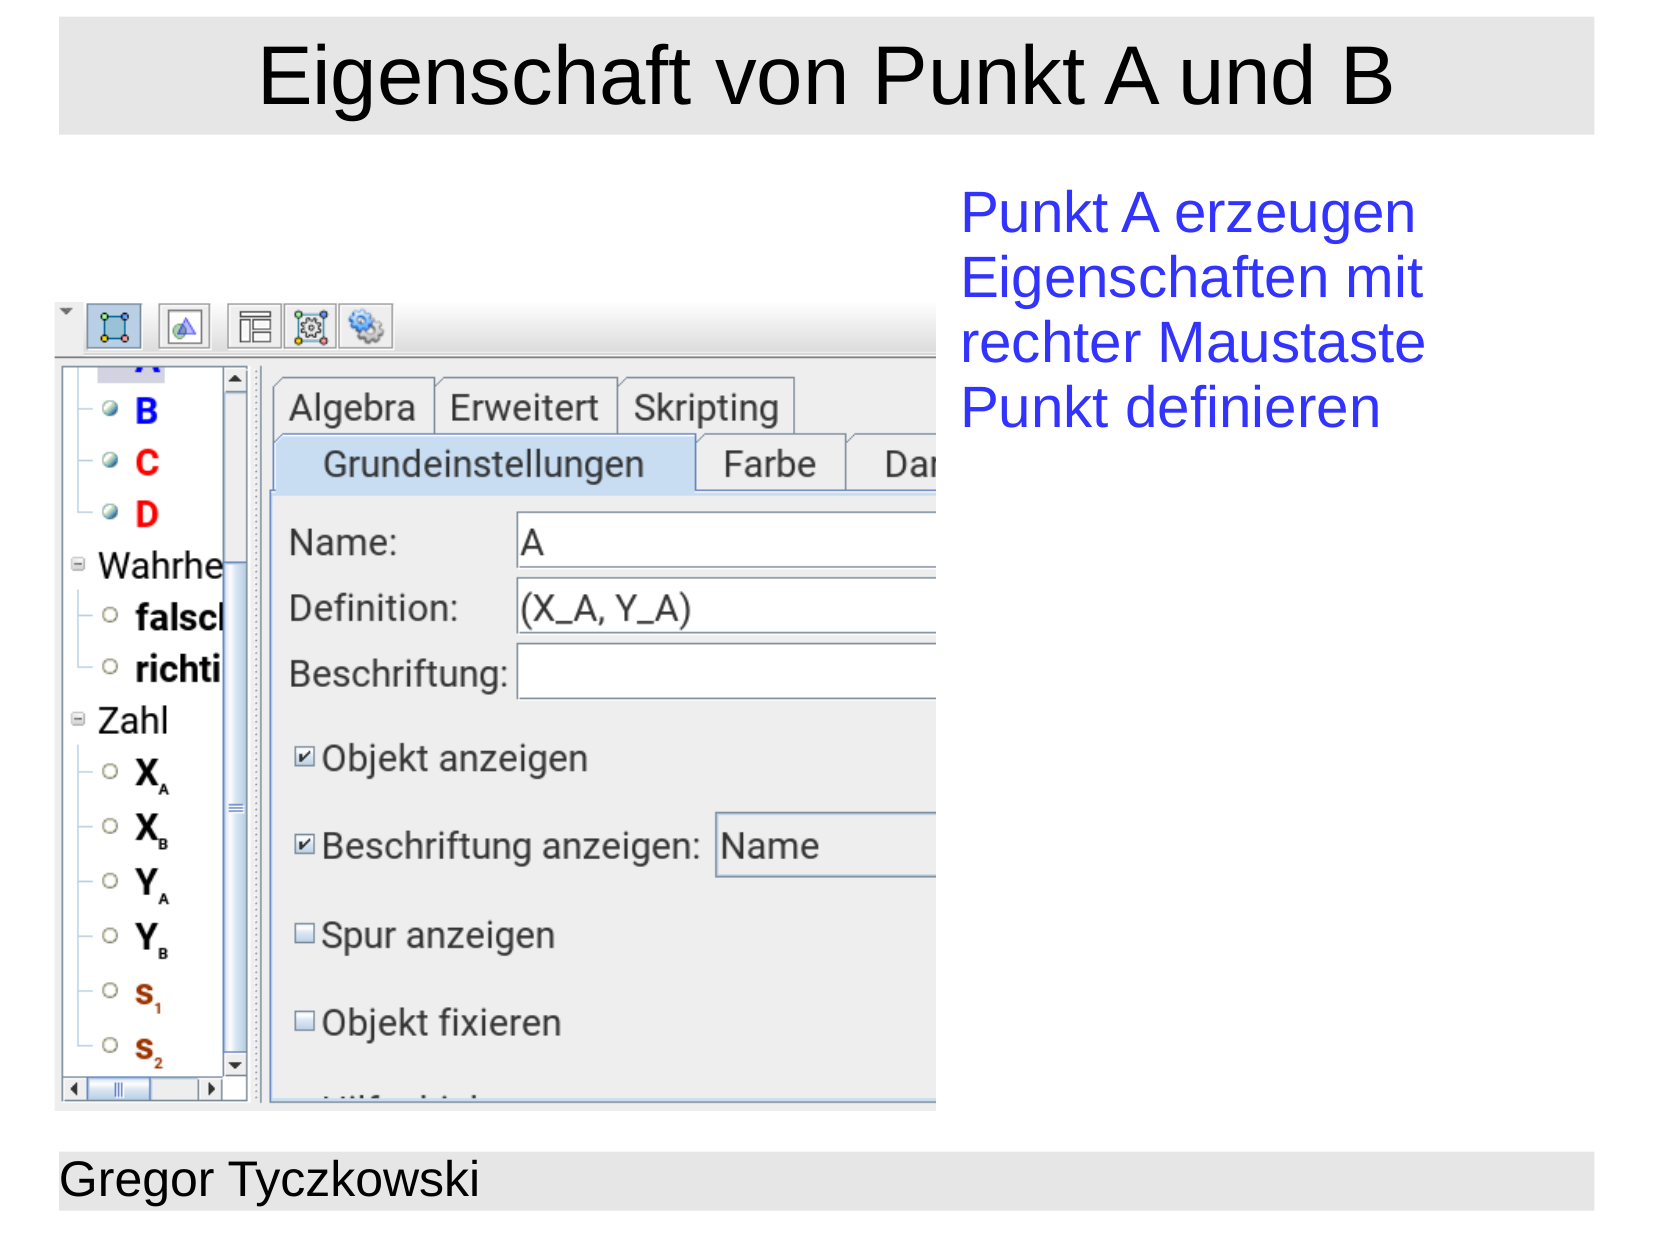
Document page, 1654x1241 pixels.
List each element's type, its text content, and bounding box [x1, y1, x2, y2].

picture [54, 302, 936, 1111]
text_box Punkt A erzeugen Eigenschaften mit rechter Maustaste Punkt definieren [945, 171, 1590, 1110]
list Gregor Tyczkowski [59, 1151, 1595, 1211]
title Eigenschaft von Punkt A und B [59, 16, 1595, 135]
